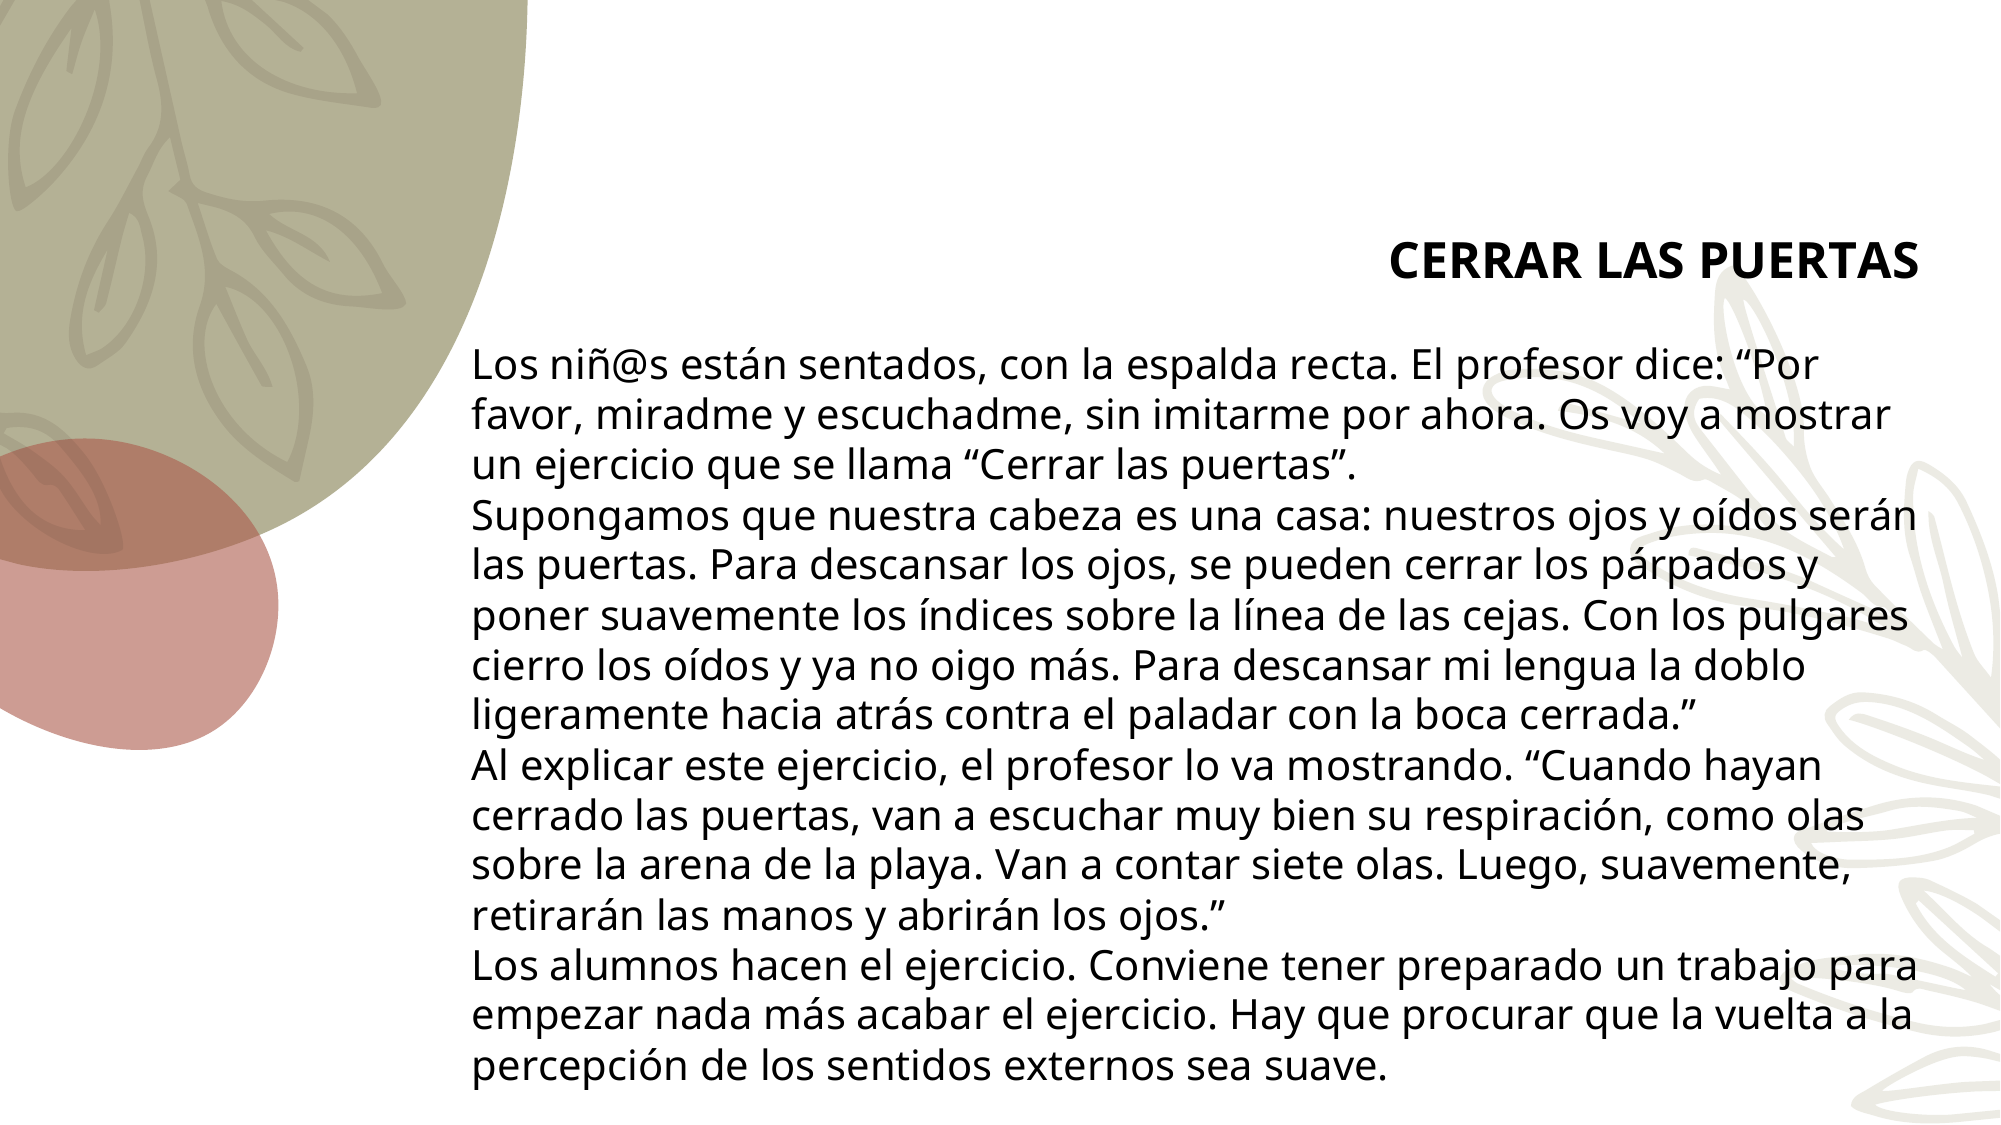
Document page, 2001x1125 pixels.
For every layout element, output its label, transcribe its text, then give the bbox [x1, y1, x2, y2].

text_box CERRAR LAS PUERTAS Los niñ@s están sentados, con la espalda recta. El profesor dice: “Por favor, miradme y escuchadme, sin imitarme por ahora. Os voy a mostrar un ejercicio que se llama “Cerrar las puertas”. Supongamos que nuestra cabeza es una casa: nuestros ojos y oídos serán las puertas. Para descansar los ojos, se pueden cerrar los párpados y poner suavemente los índices sobre la línea de las cejas. Con los pulgares cierro los oídos y ya no oigo más. Para descansar mi lengua la doblo ligeramente hacia atrás contra el paladar con la boca cerrada.” Al explicar este ejercicio, el profesor lo va mostrando. “Cuando hayan cerrado las puertas, van a escuchar muy bien su respiración, como olas sobre la arena de la playa. Van a contar siete olas. Luego, suavemente, retirarán las manos y abrirán los ojos.” Los alumnos hacen el ejercicio. Conviene tener preparado un trabajo para empezar nada más acabar el ejercicio. Hay que procurar que la vuelta a la percepción de los sentidos externos sea suave. [456, 160, 1946, 1004]
